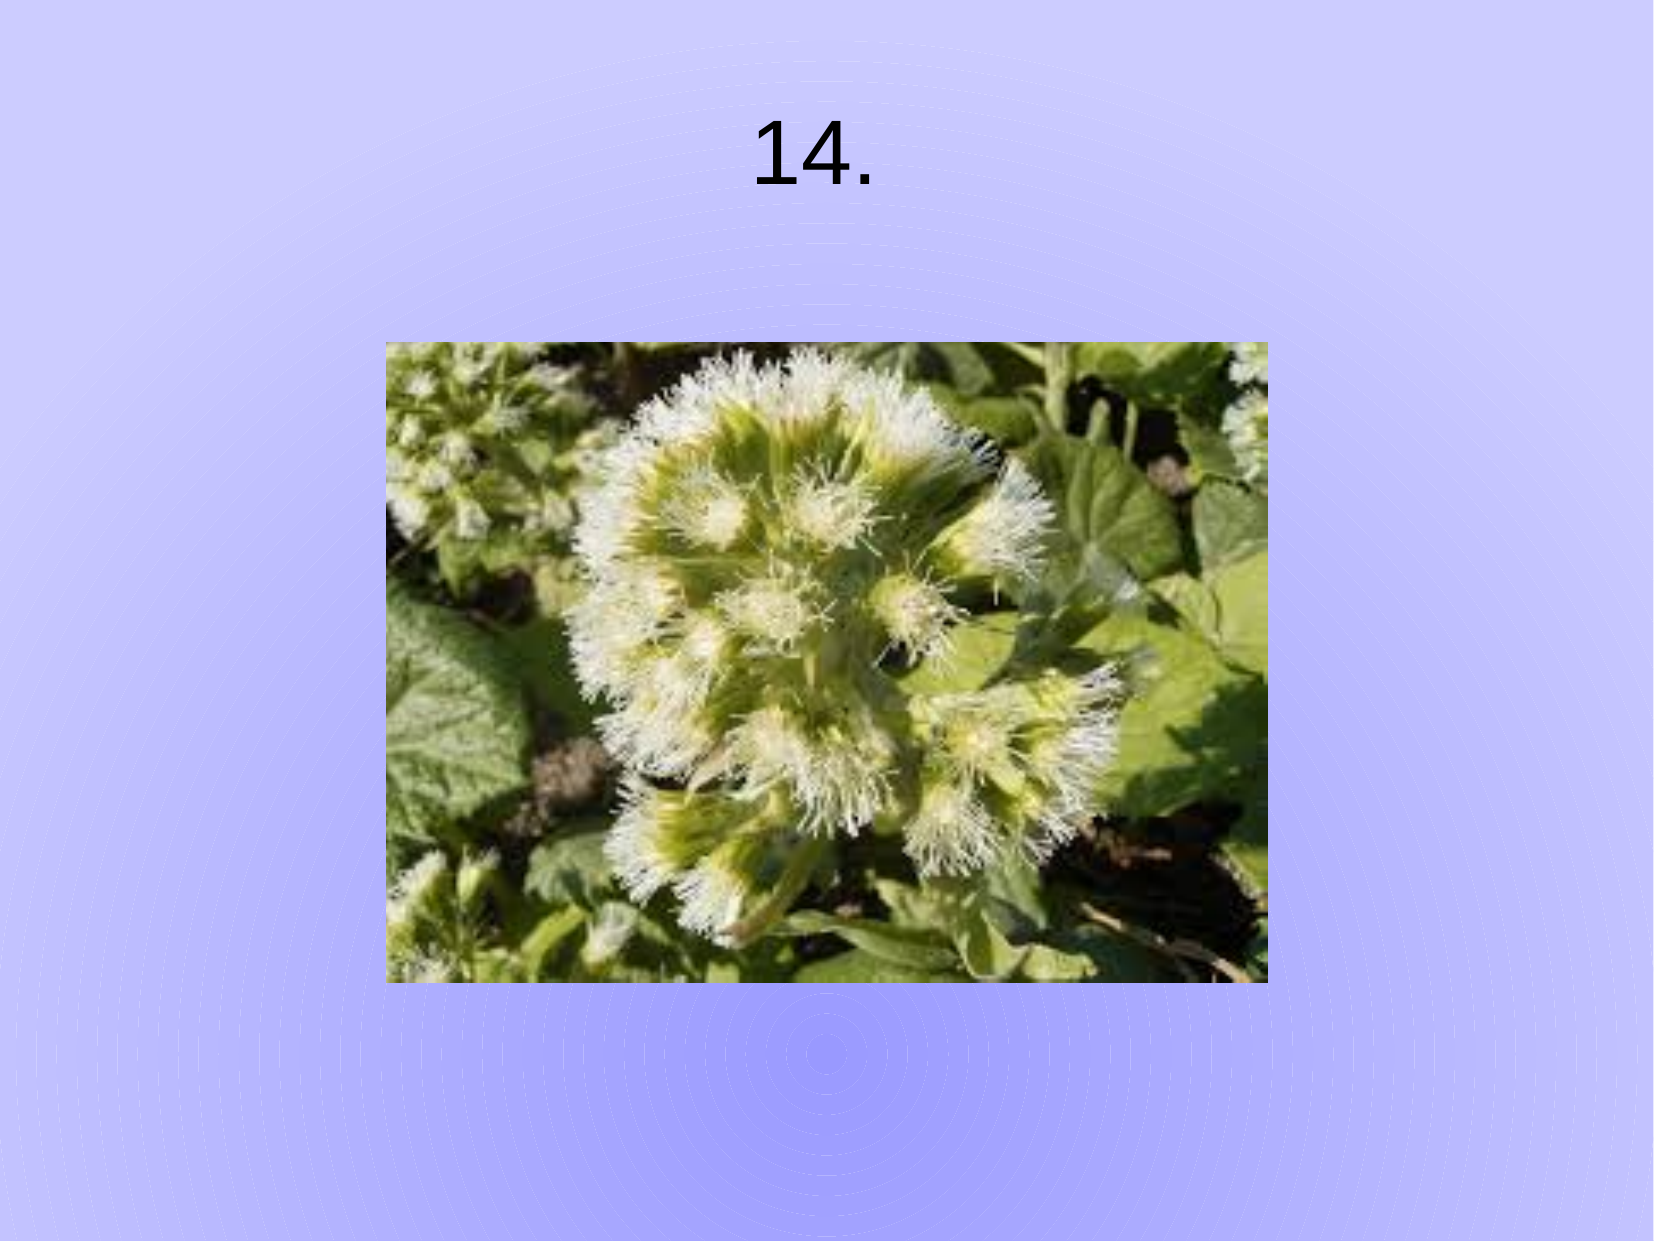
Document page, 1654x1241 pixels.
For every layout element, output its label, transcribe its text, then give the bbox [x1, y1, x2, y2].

picture [386, 342, 1268, 983]
title 14. [82, 49, 1571, 257]
